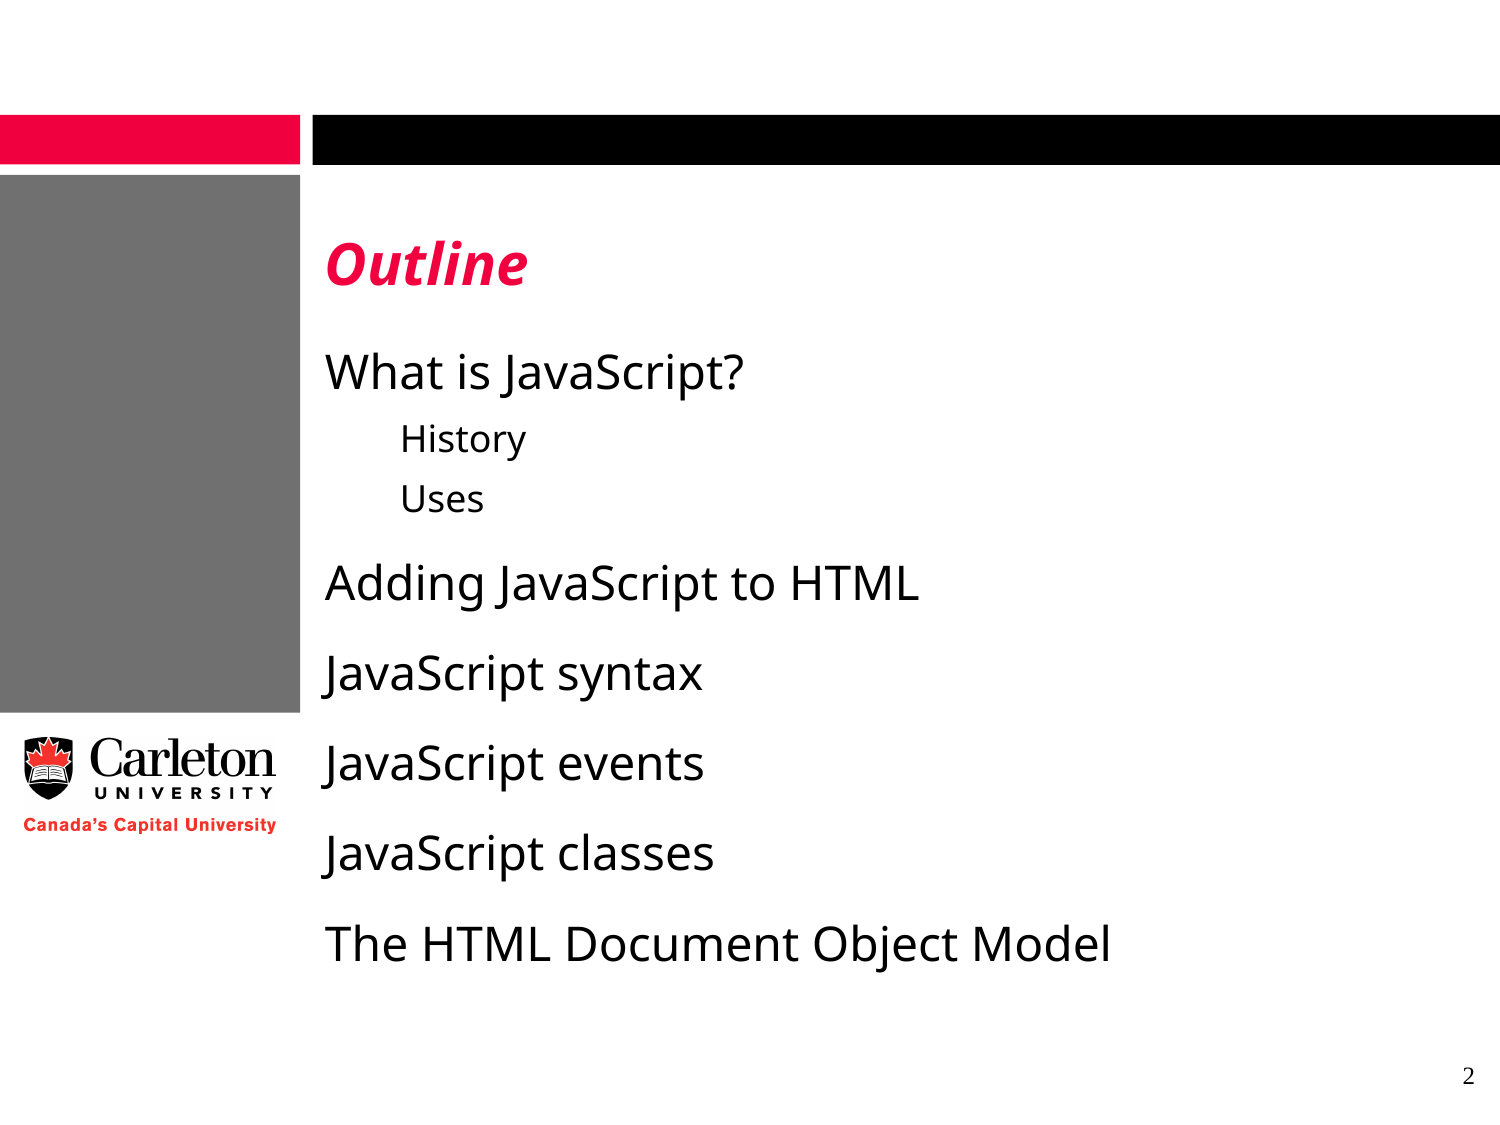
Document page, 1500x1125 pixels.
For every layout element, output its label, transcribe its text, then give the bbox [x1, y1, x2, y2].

picture [24, 737, 276, 834]
list What is JavaScript? History Uses Adding JavaScript to HTML JavaScript syntax JavaScript events JavaScript classes The HTML Document Object Model [324, 324, 1450, 1036]
title Outline [324, 194, 1450, 324]
